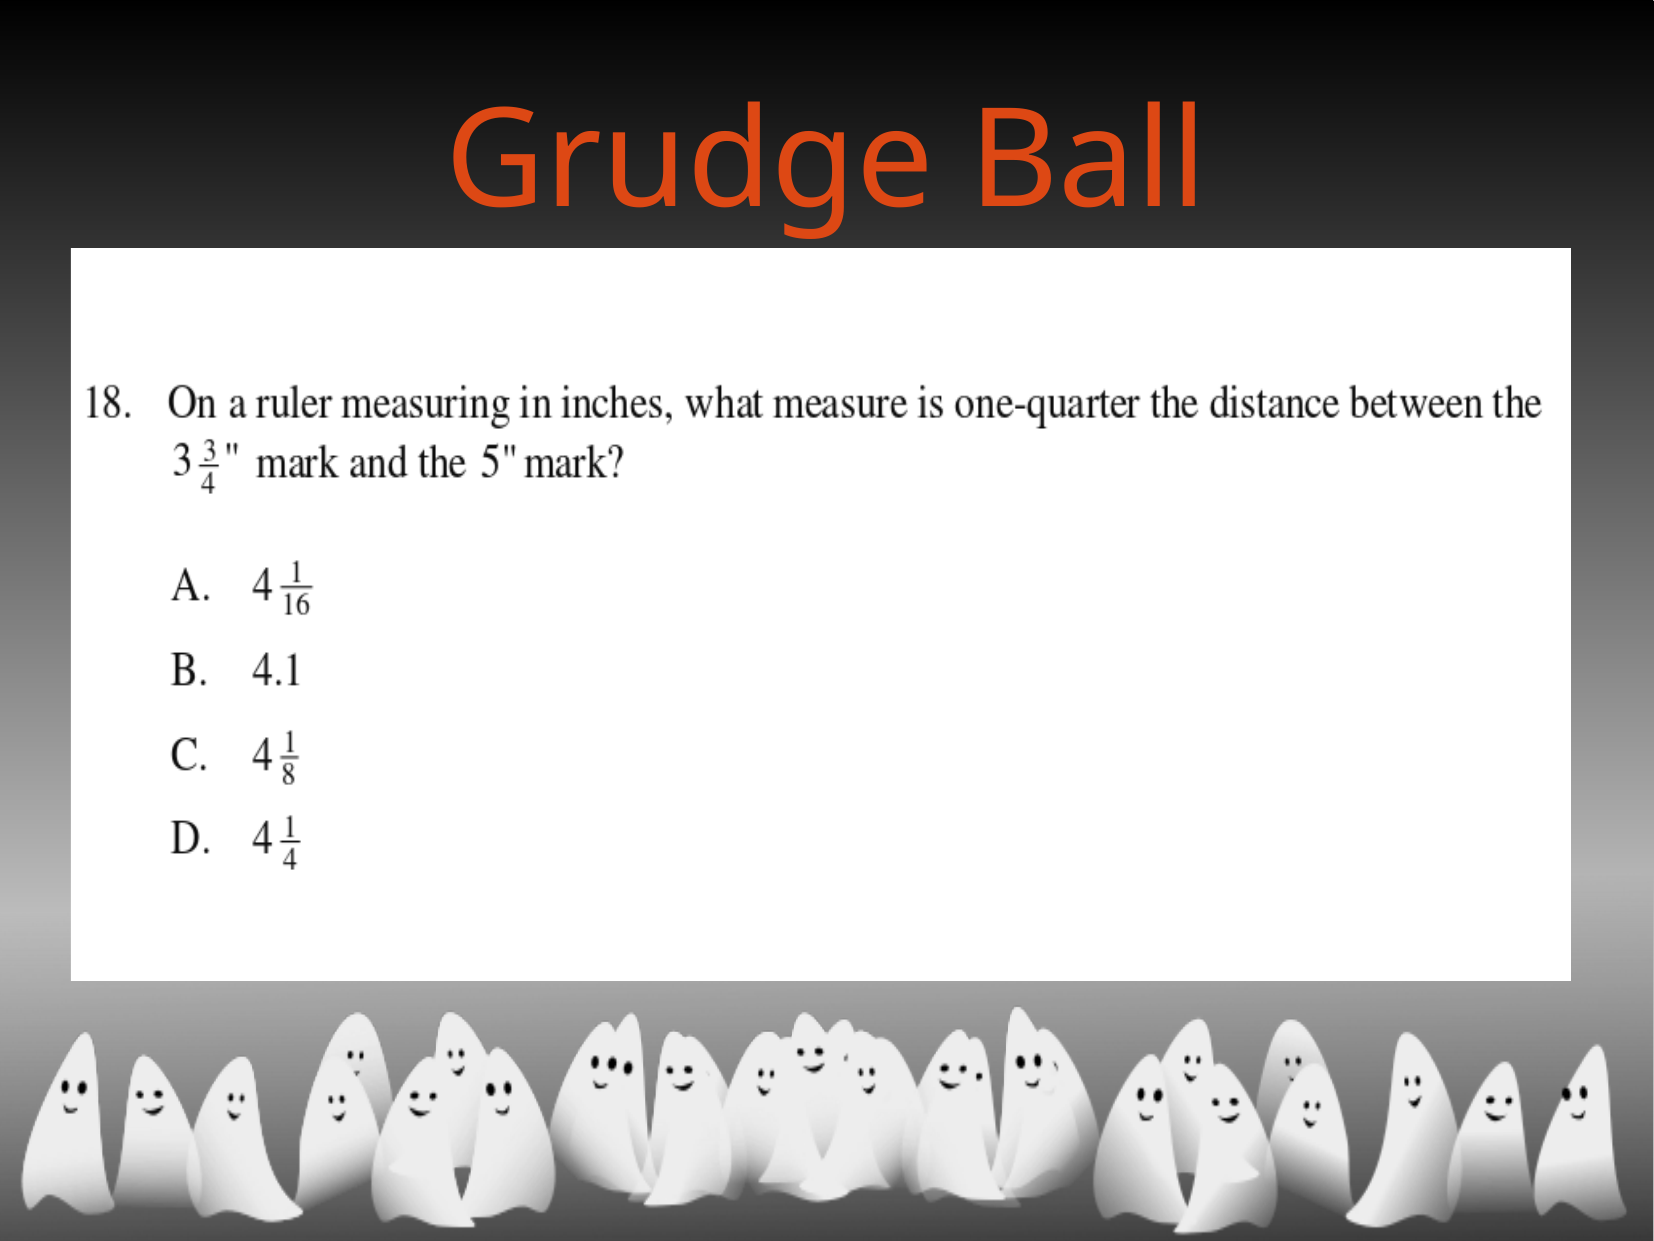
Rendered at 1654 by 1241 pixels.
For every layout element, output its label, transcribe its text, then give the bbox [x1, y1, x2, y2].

title Grudge Ball [82, 49, 1571, 248]
picture [0, 248, 1654, 1241]
